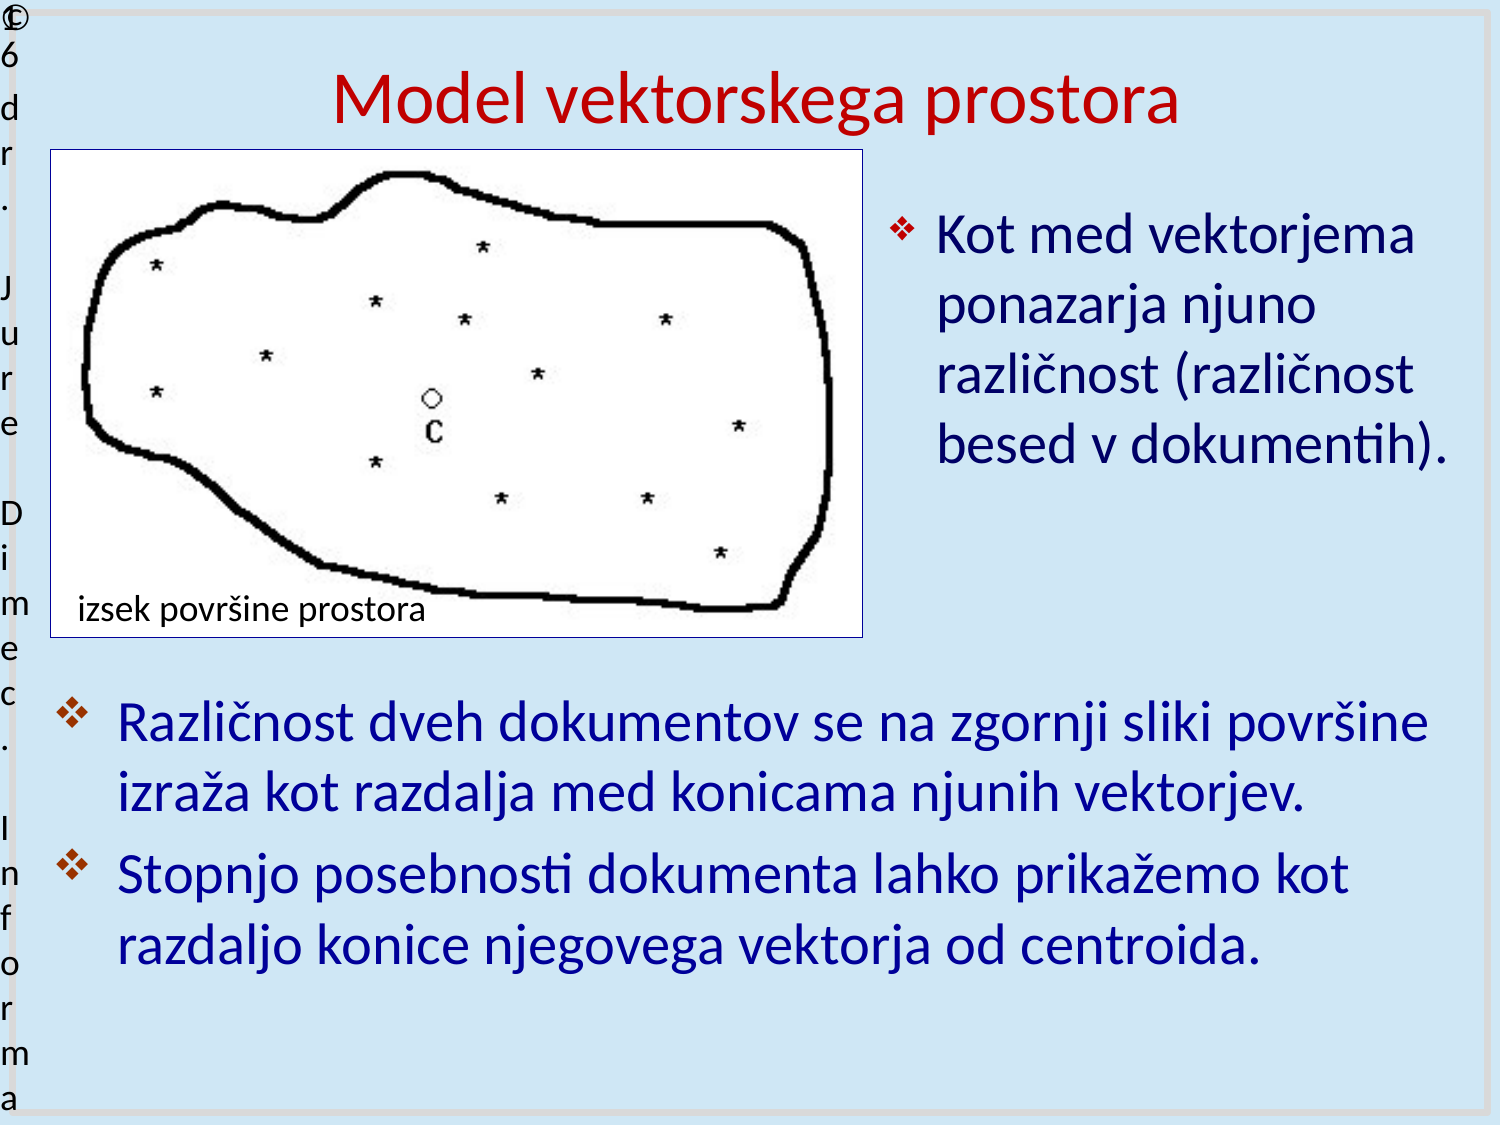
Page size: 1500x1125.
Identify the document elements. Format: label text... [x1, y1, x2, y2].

text_box Kot med vektorjema ponazarja njuno različnost (različnost besed v dokumentih). [874, 187, 1475, 483]
text_box izsek površine prostora [62, 576, 638, 637]
title Model vektorskega prostora [37, 37, 1475, 150]
list Različnost dveh dokumentov se na zgornji sliki površine izraža kot razdalja med konicama njunih vektorjev. Stopnjo posebnosti dokumenta lahko prikažemo kot razdaljo konice njegovega vektorja od centroida. [37, 675, 1475, 1050]
picture [50, 149, 863, 638]
